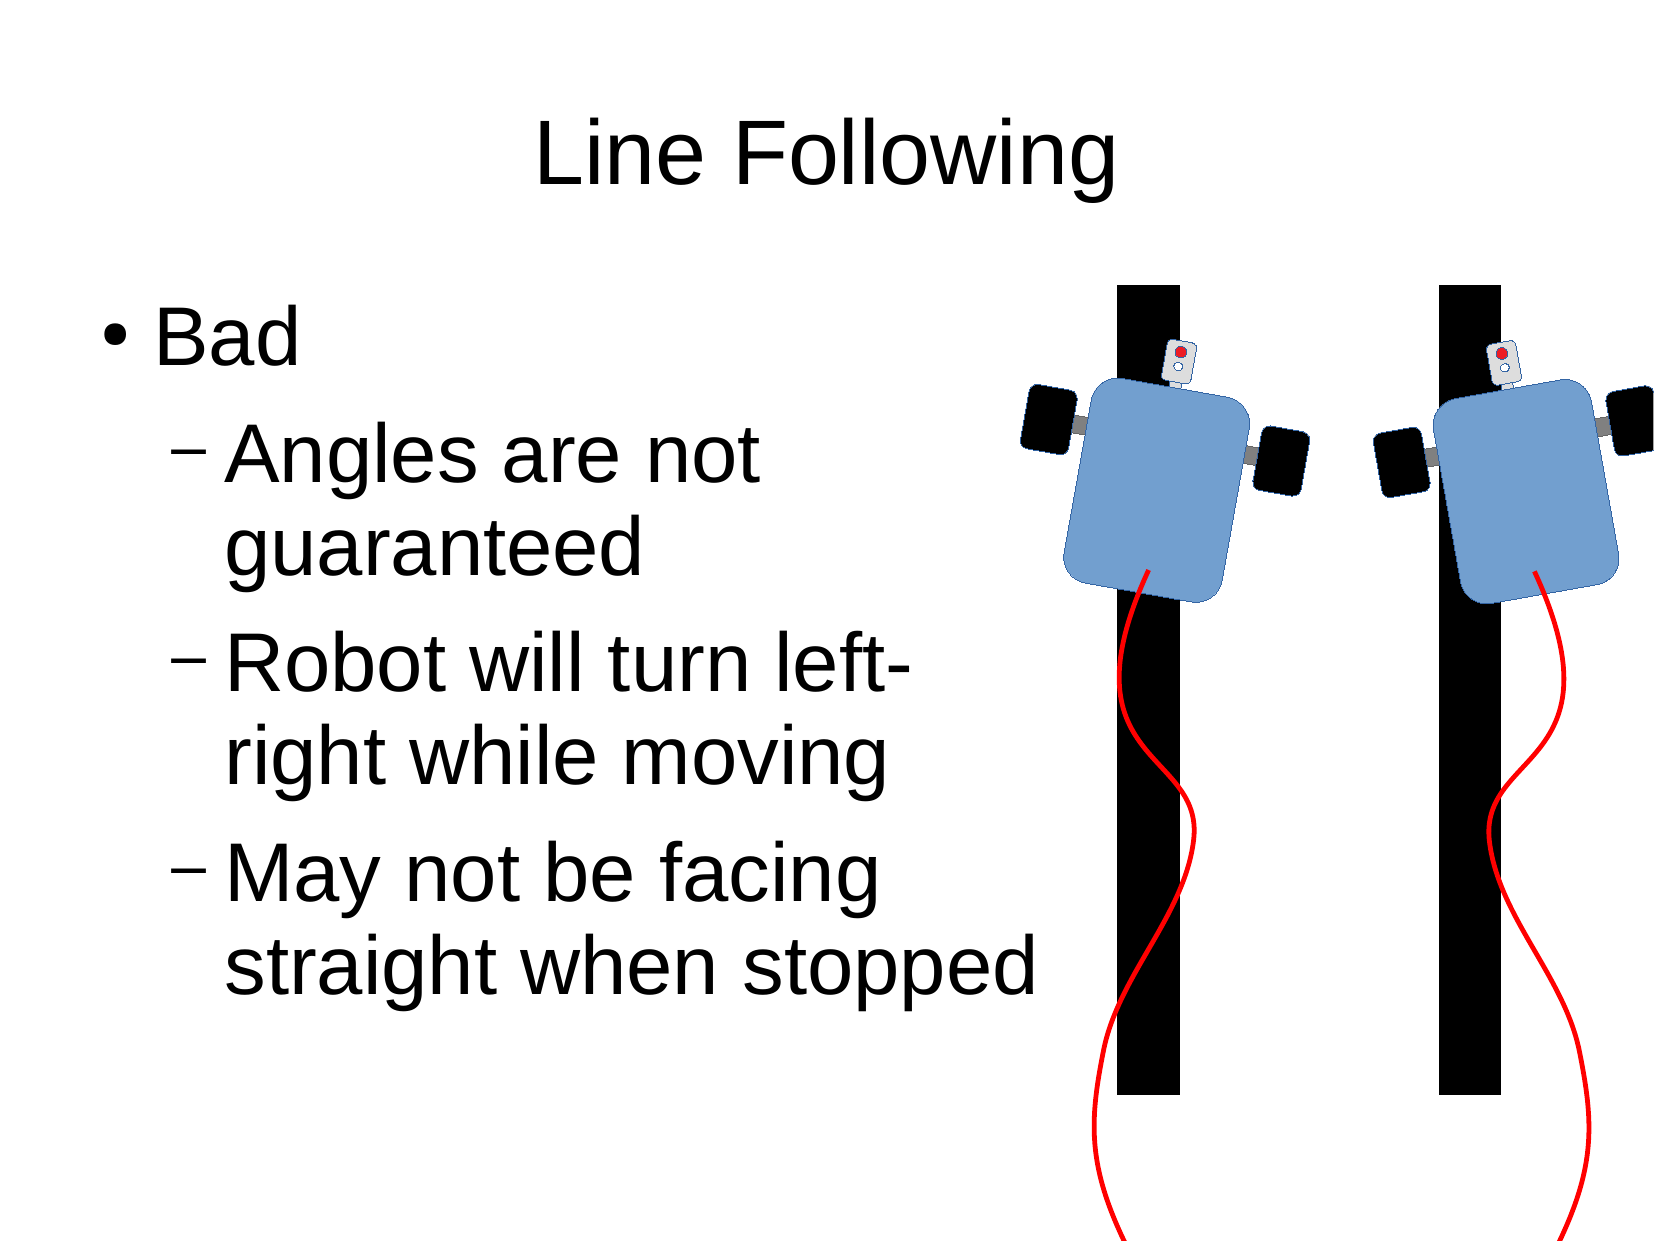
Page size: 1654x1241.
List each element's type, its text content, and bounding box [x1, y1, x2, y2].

text_box [1373, 340, 1654, 604]
text_box [1051, 339, 1310, 603]
title Line Following [82, 49, 1571, 257]
list Bad Angles are not guaranteed Robot will turn left-right while moving May not be facing straight when stopped [82, 290, 1051, 1186]
